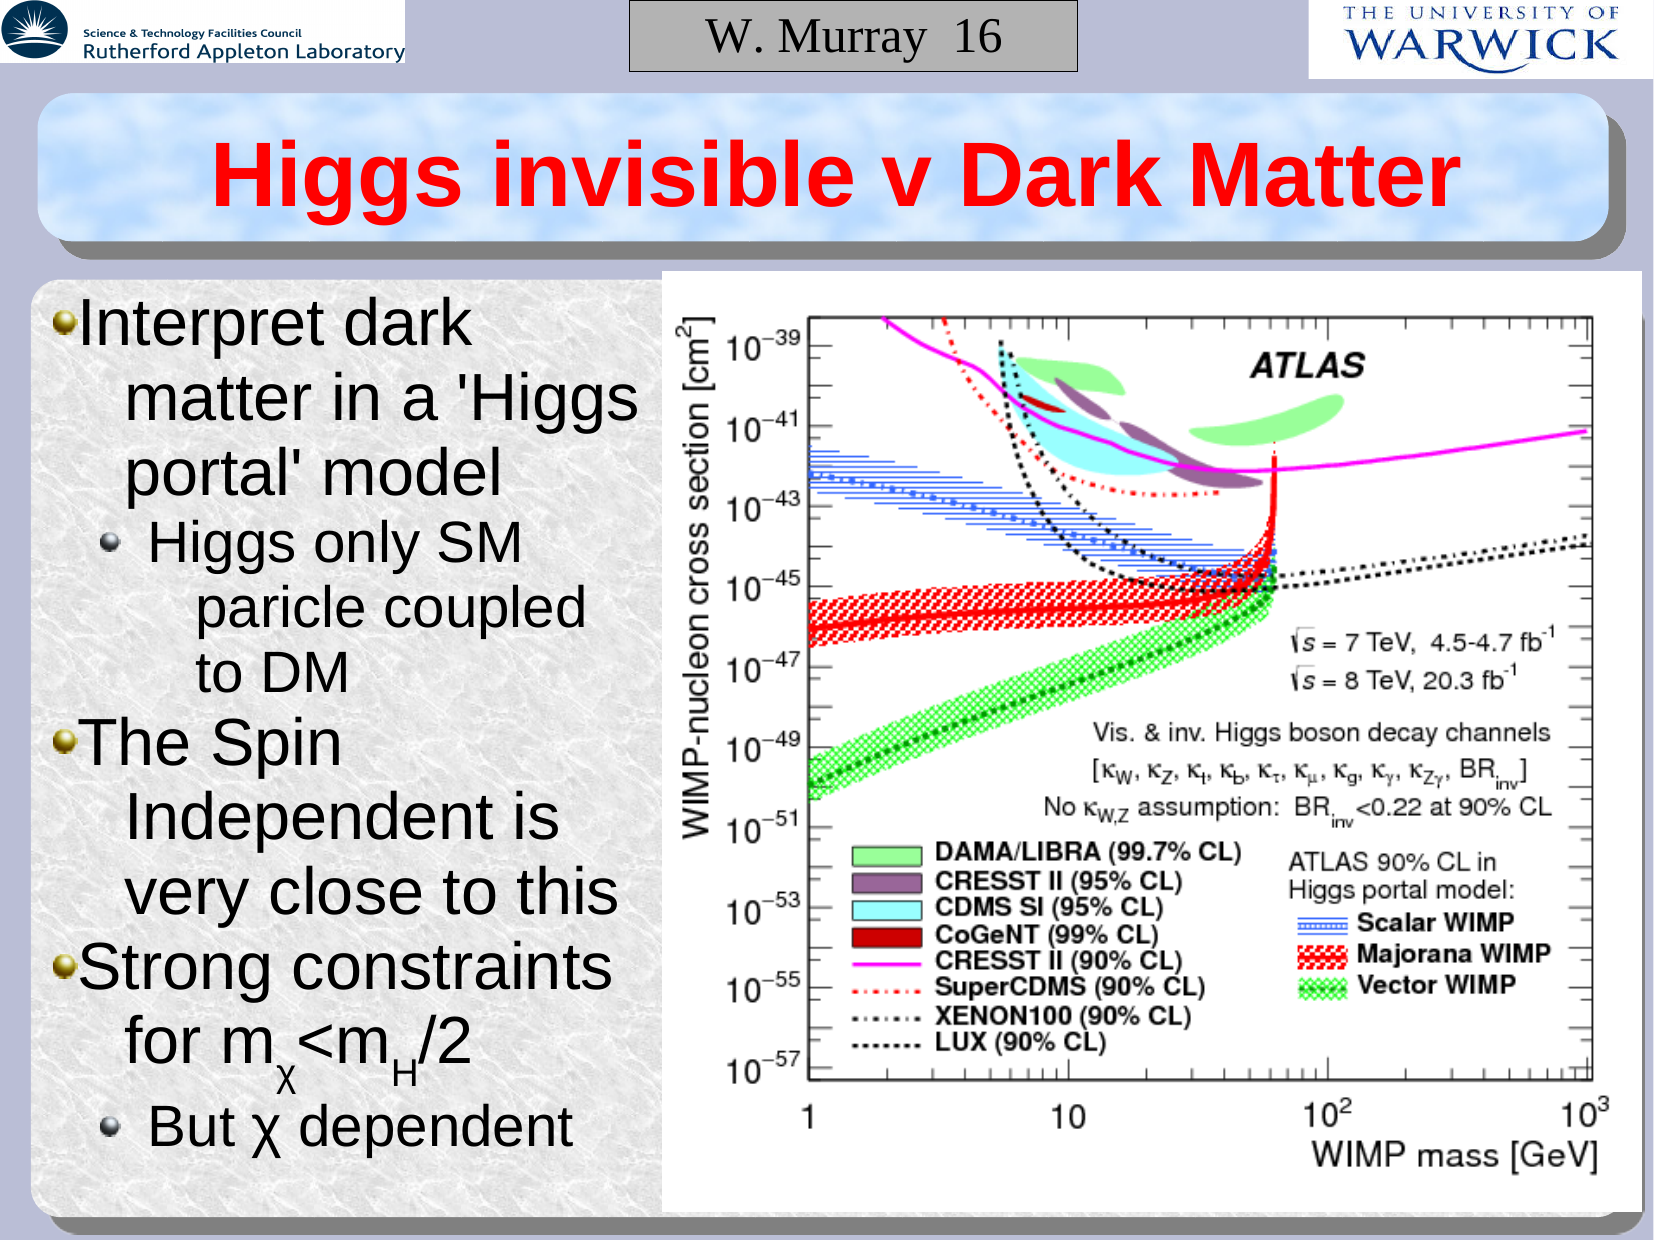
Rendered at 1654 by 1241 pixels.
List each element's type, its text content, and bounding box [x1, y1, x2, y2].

picture [0, 0, 405, 63]
picture [37, 93, 1609, 242]
picture [30, 271, 1642, 1218]
list Interpret dark matter in a 'Higgs portal' model Higgs only SM paricle coupled to DM The Spin Independent is very close to this Strong constraints for mχ<mH/2 But χ dependent [53, 285, 648, 1193]
picture [1308, 0, 1654, 79]
title Higgs invisible v Dark Matter [90, 101, 1584, 249]
